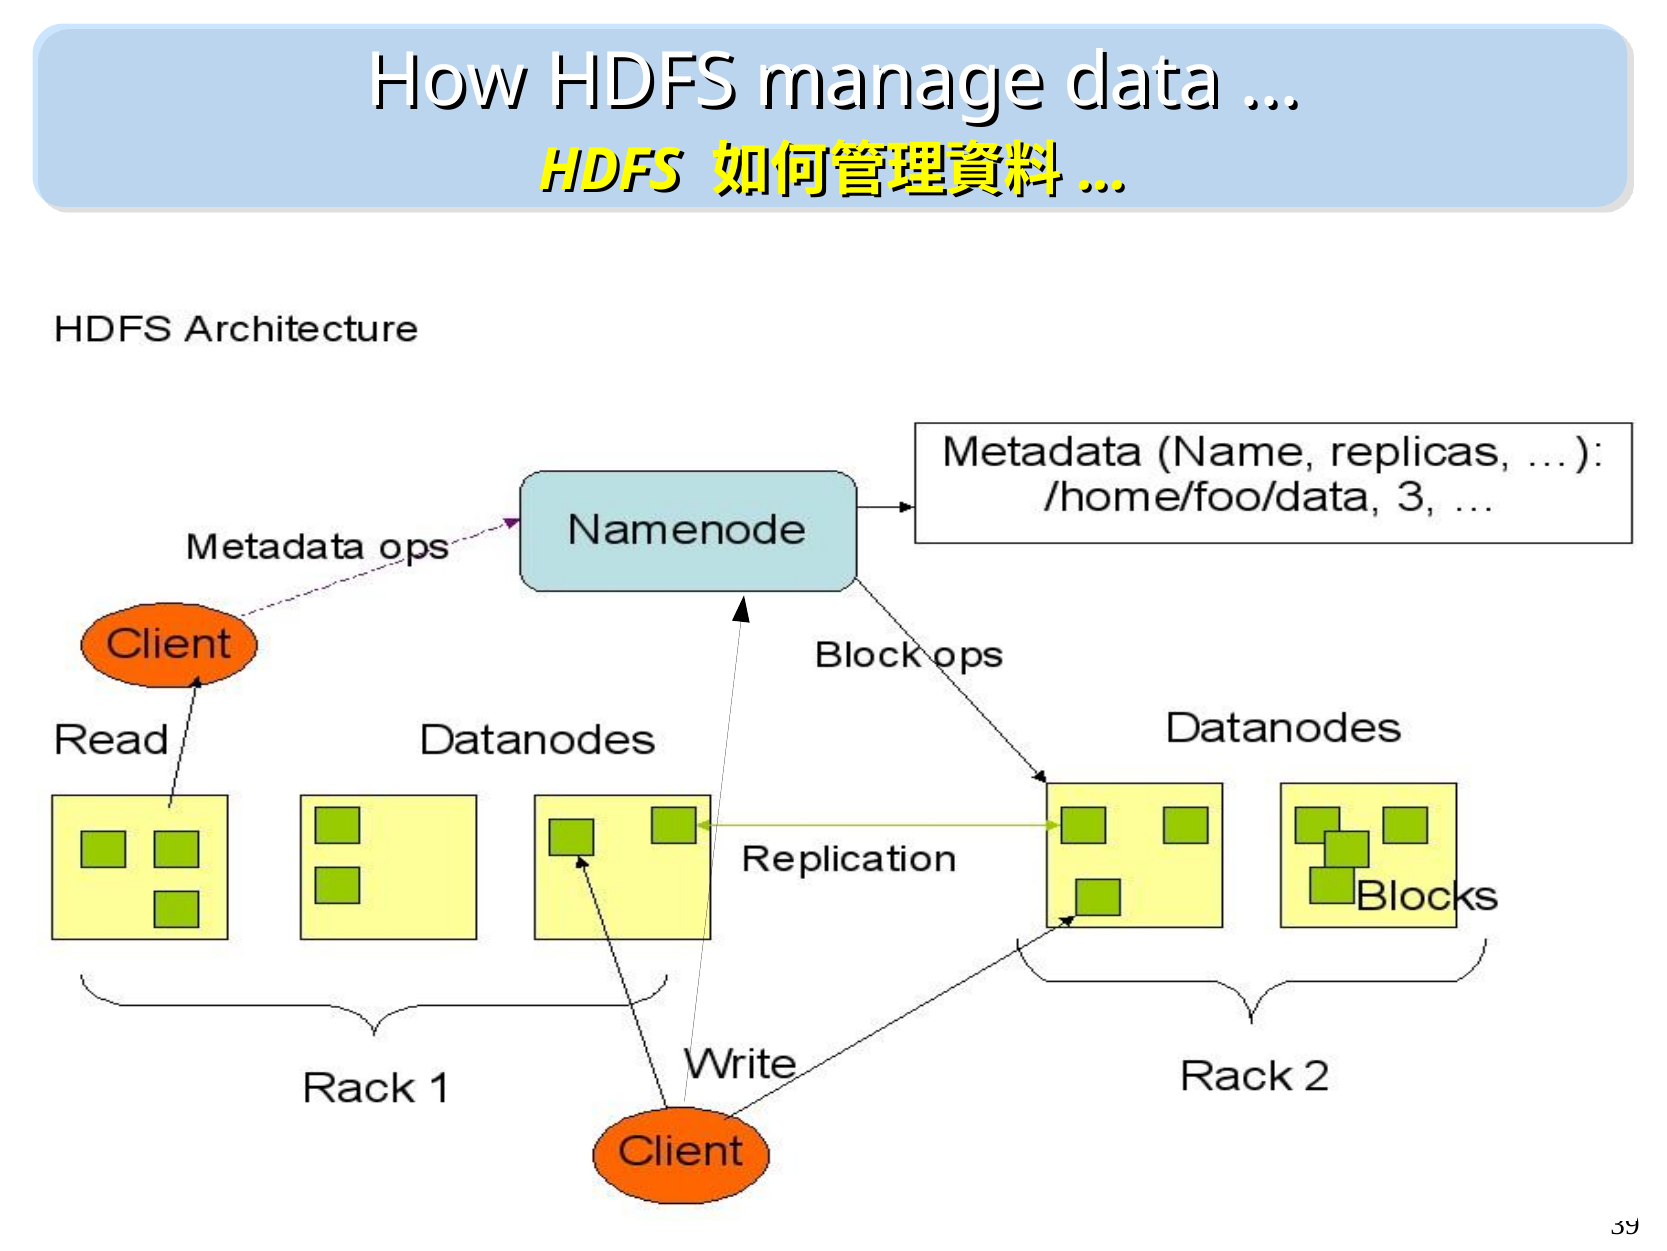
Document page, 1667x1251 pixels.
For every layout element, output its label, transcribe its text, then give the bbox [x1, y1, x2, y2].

picture [37, 238, 1637, 1221]
title How HDFS manage data ... HDFS 如何管理資料... [124, 24, 1542, 210]
text_box [32, 23, 1628, 207]
